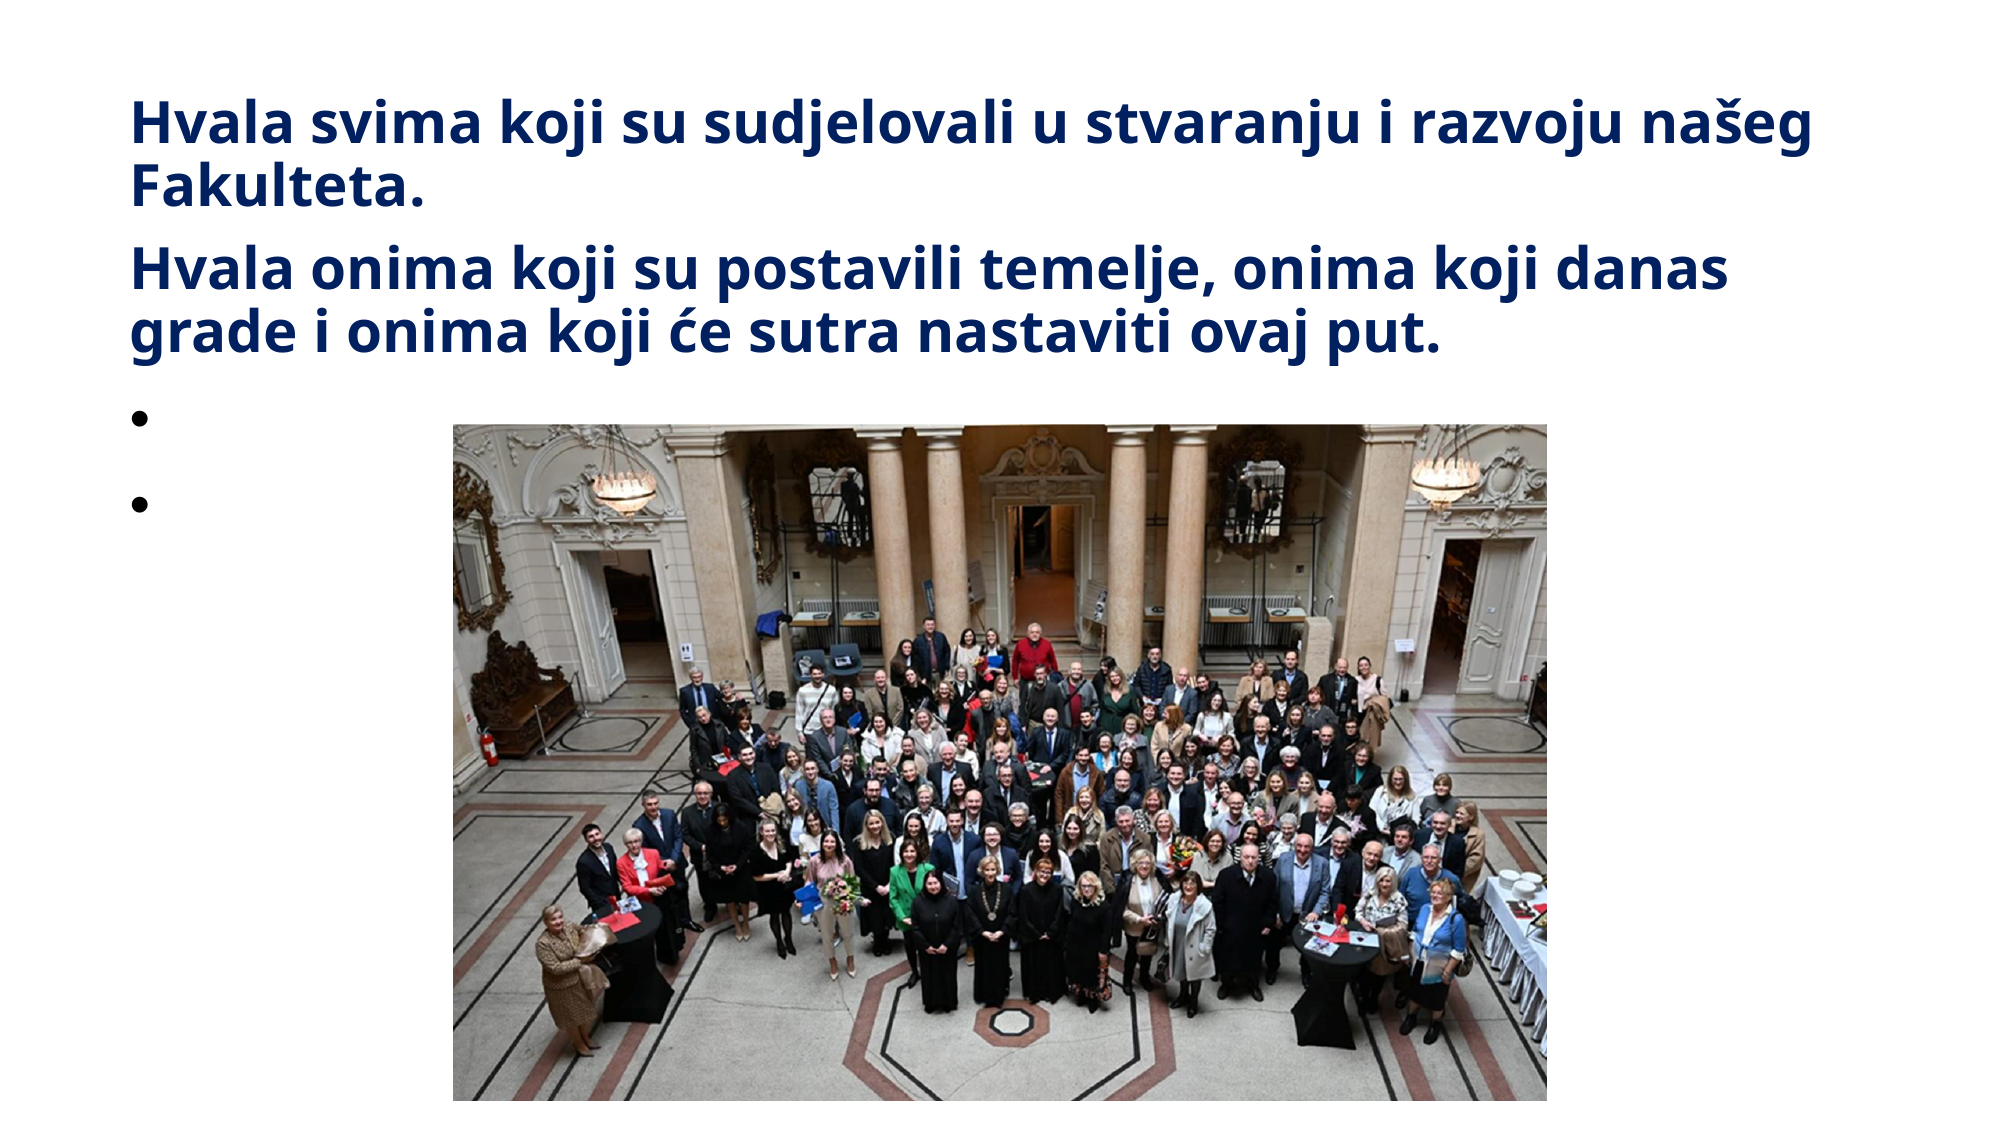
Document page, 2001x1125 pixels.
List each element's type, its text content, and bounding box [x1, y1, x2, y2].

list Hvala svima koji su sudjelovali u stvaranju i razvoju našeg Fakulteta. Hvala onima koji su postavili temelje, onima koji danas grade i onima koji će sutra nastaviti ovaj put. [114, 85, 1863, 1014]
picture [453, 424, 1547, 1101]
